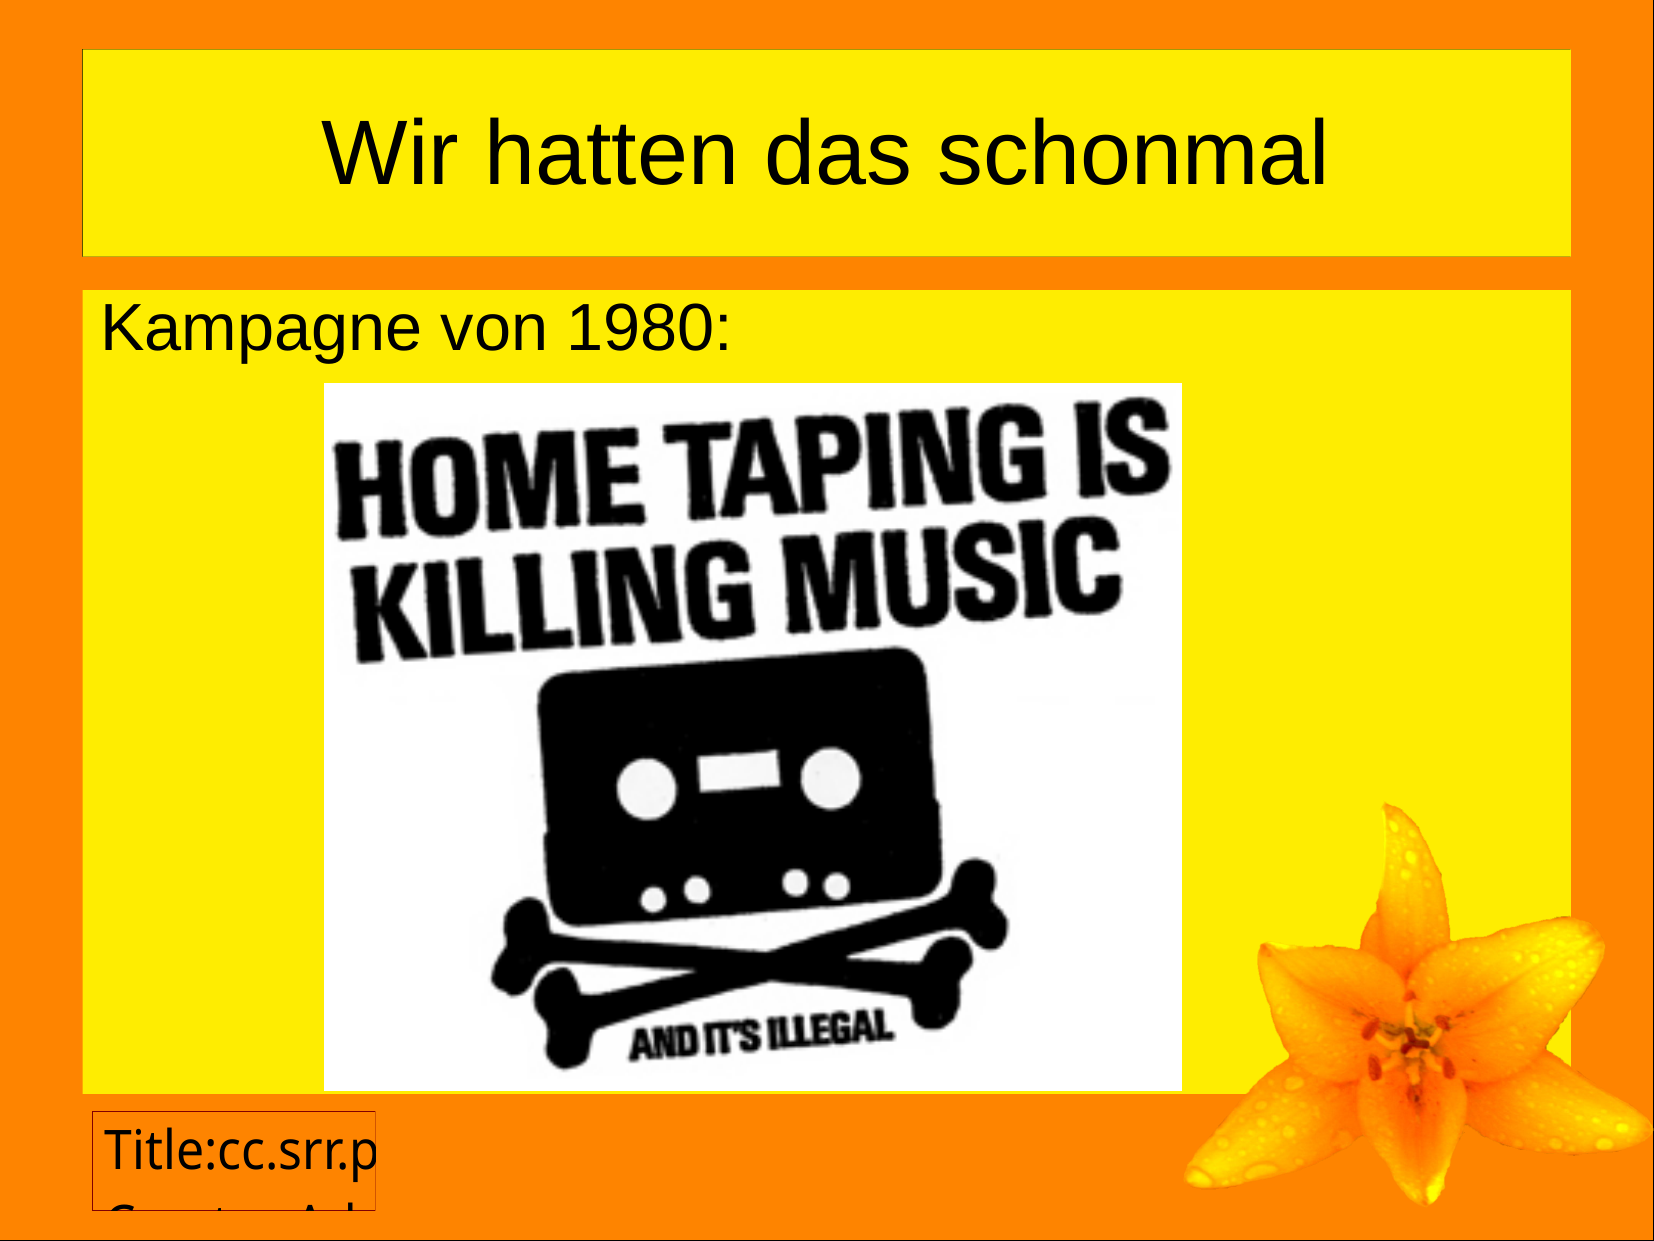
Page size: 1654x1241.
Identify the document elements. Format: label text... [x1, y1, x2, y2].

title Wir hatten das schonmal [82, 49, 1571, 257]
picture [88, 1108, 376, 1211]
text_box [0, 0, 1654, 1241]
picture [324, 383, 1654, 1241]
list Kampagne von 1980: [82, 290, 1571, 1094]
